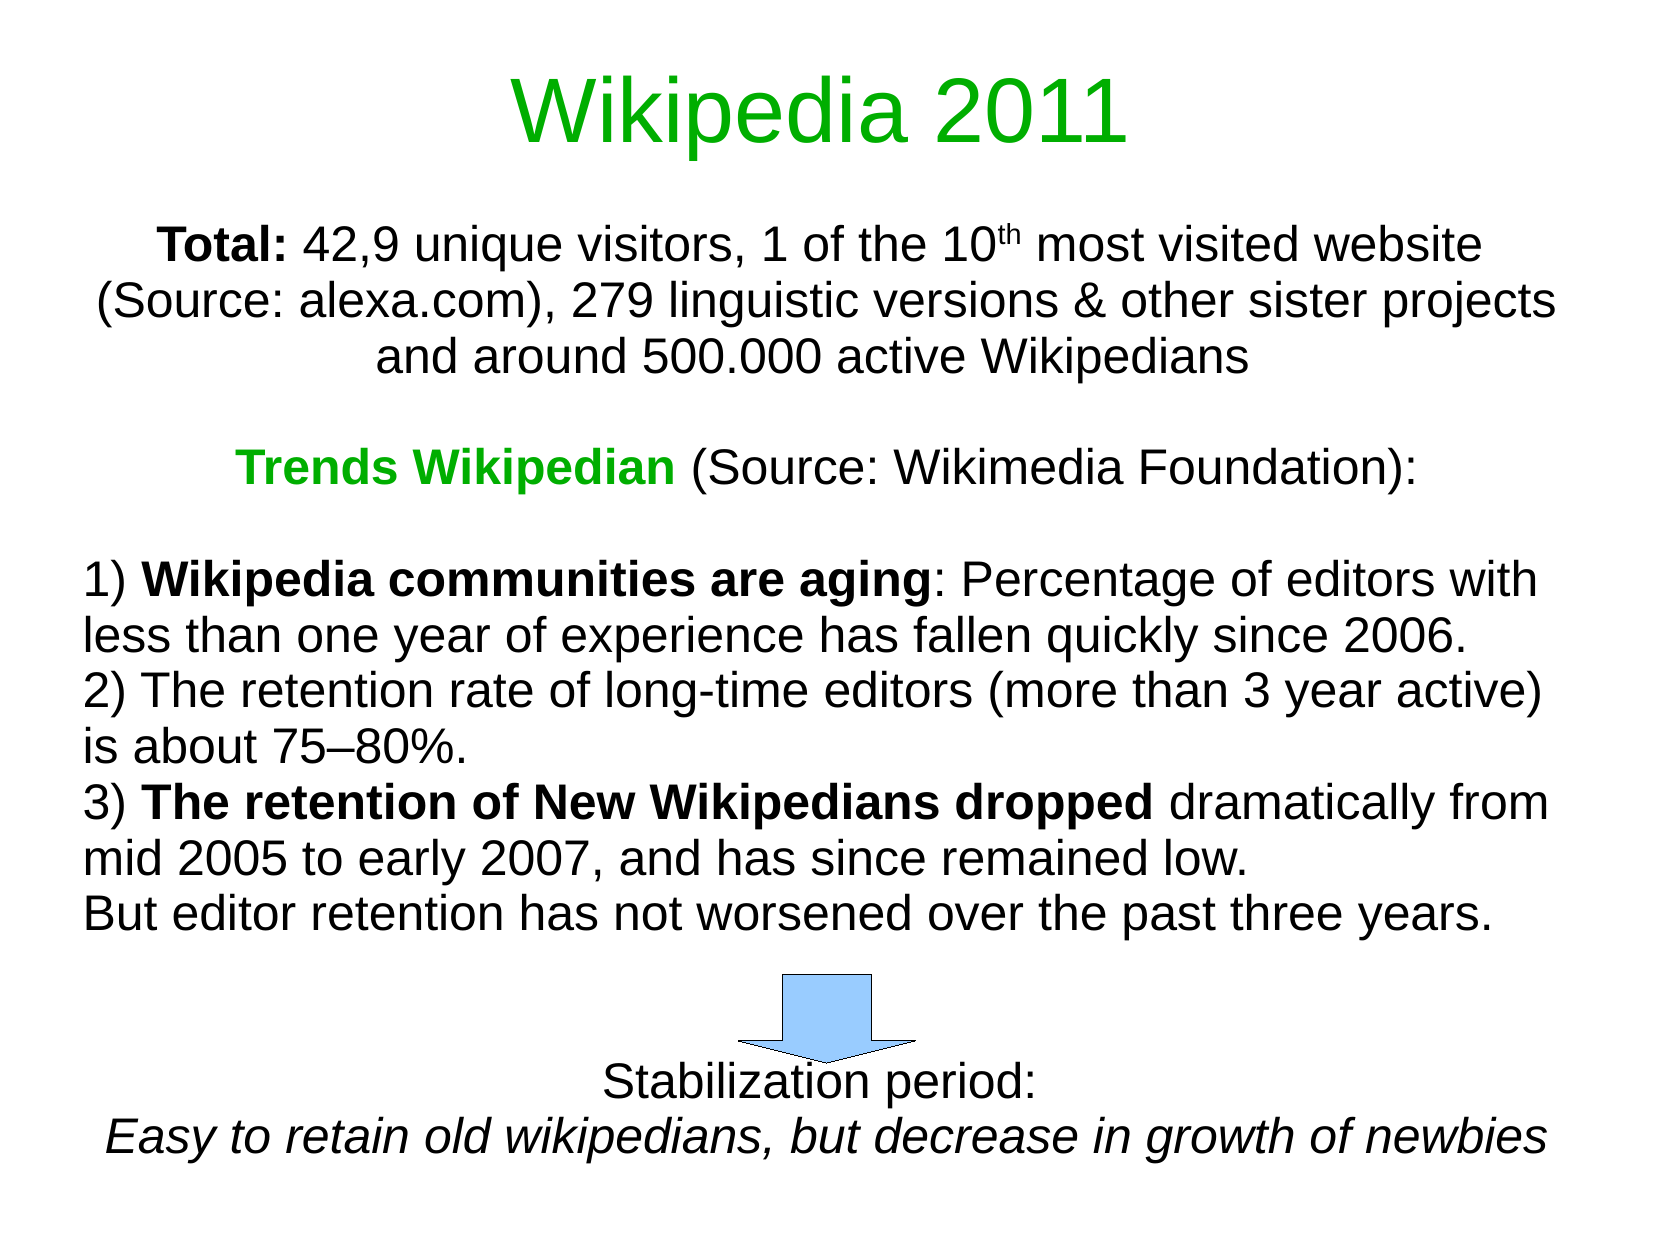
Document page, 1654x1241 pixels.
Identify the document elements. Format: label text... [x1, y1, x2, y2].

title Wikipedia 2011 [76, 14, 1565, 207]
subtitle Total: 42,9 unique visitors, 1 of the 10th most visited website (Source: alexa.com), 279 linguistic versions & other sister projects and around 500.000 active Wikipedians Trends Wikipedian (Source: Wikimedia Foundation): 1) Wikipedia communities are aging: Percentage of editors with less than one year of experience has fallen quickly since 2006. 2) The retention rate of long-time editors (more than 3 year active) is about 75–80%. 3) The retention of New Wikipedians dropped dramatically from mid 2005 to early 2007, and has since remained low. But editor retention has not worsened over the past three years. Stabilization period: Easy to retain old wikipedians, but decrease in growth of newbies [82, 88, 1571, 1237]
text_box [738, 974, 916, 1064]
